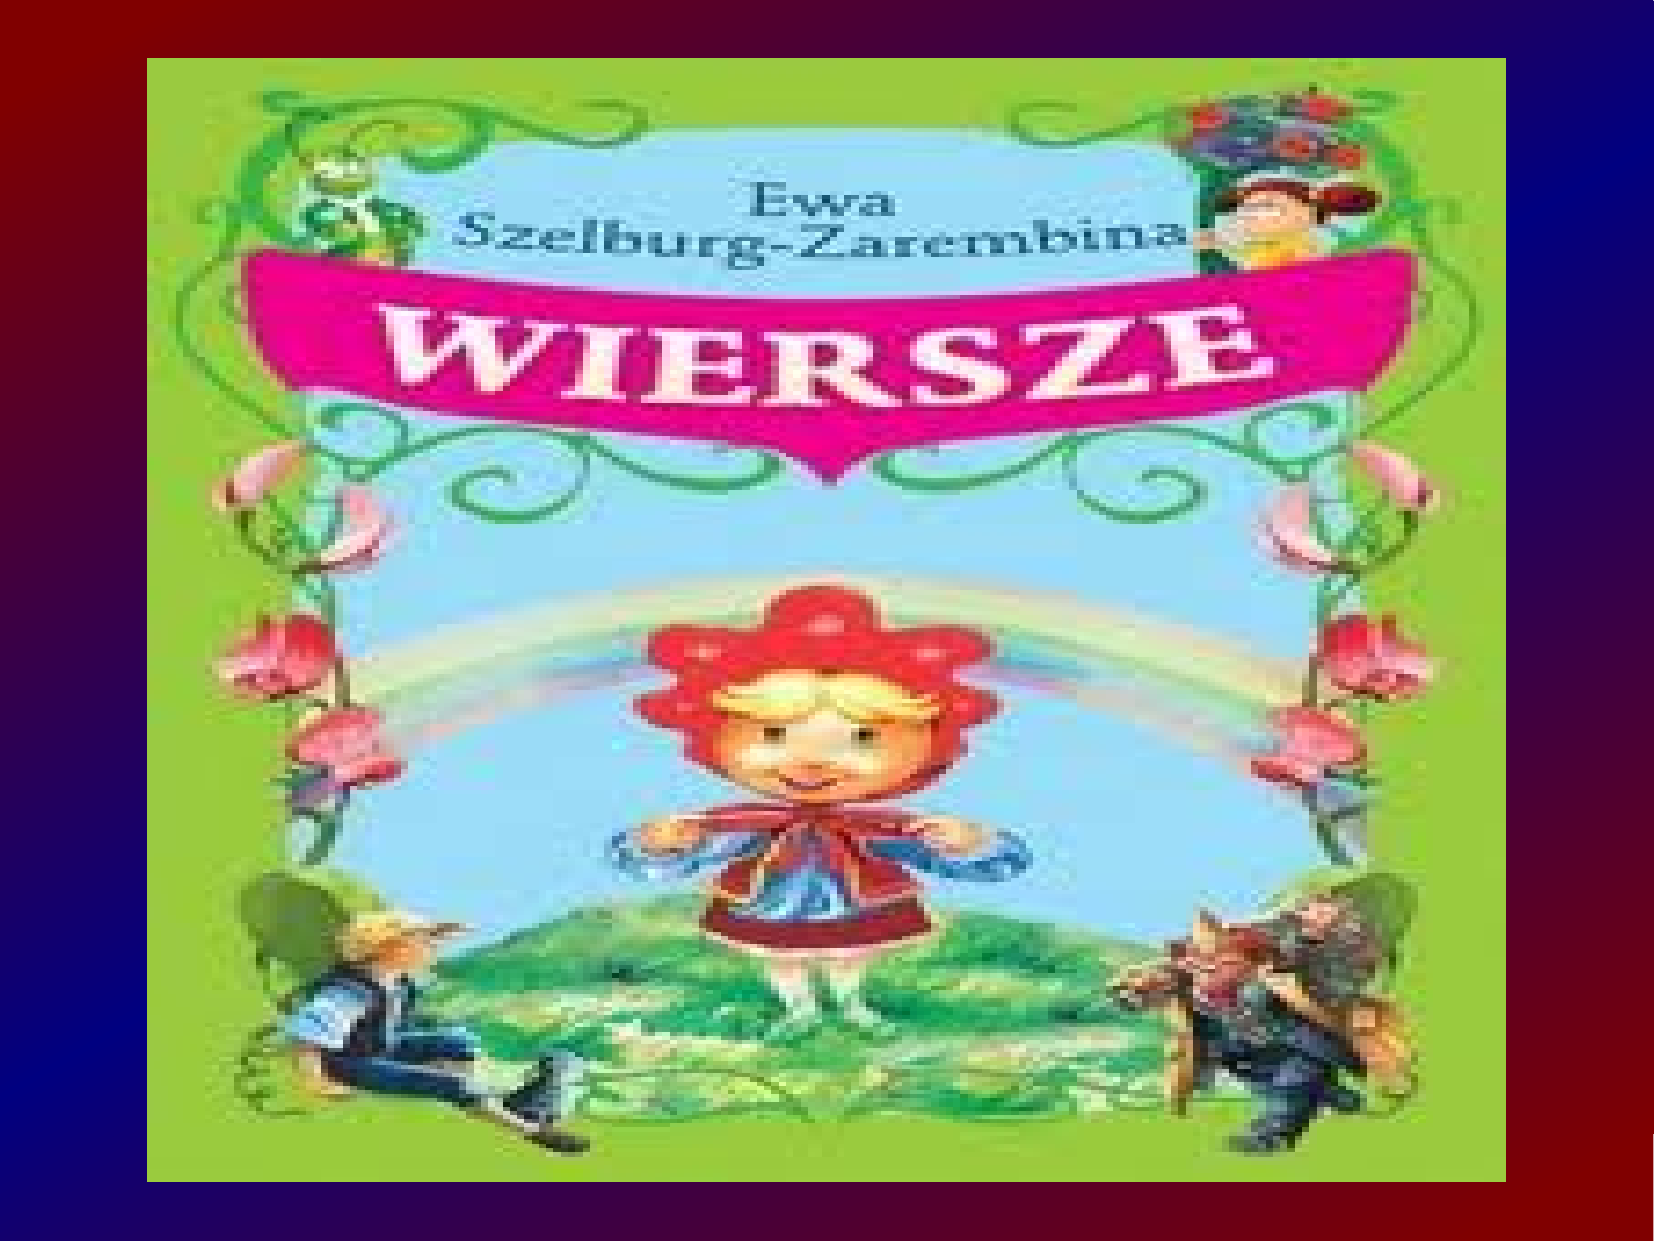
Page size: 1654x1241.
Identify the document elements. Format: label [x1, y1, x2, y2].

picture [147, 58, 1506, 1182]
